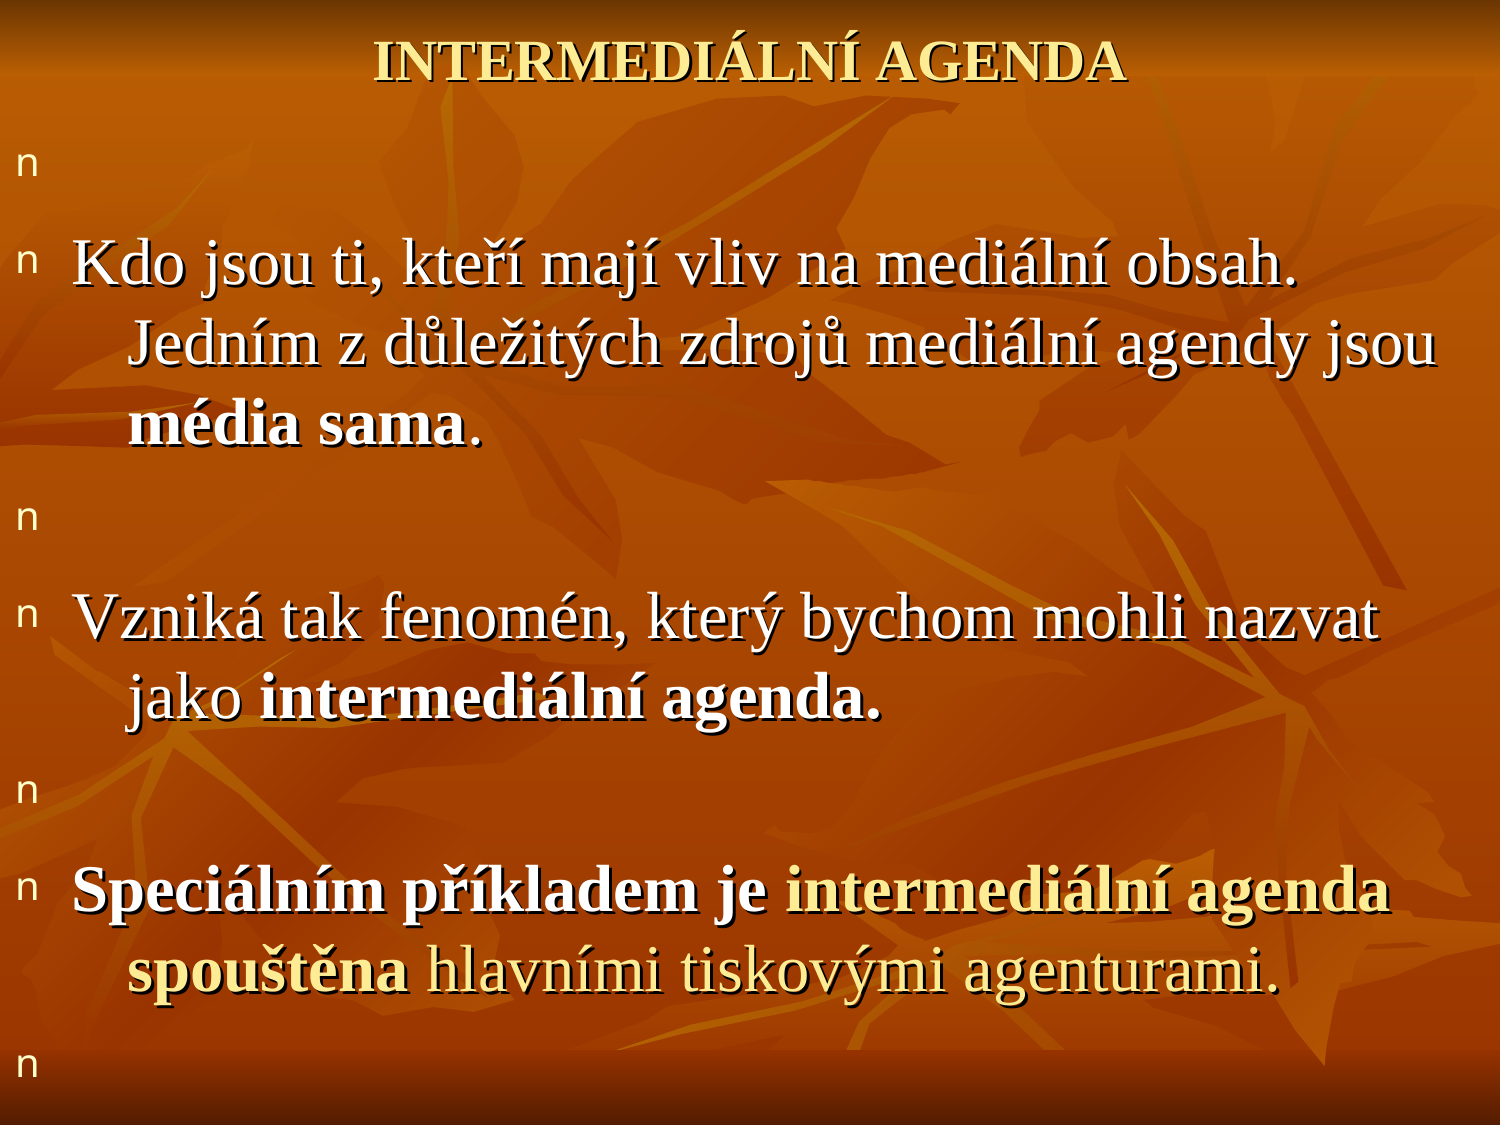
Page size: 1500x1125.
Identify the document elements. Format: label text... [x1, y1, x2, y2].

list Kdo jsou ti, kteří mají vliv na mediální obsah. Jedním z důležitých zdrojů mediální agendy jsou média sama. Vzniká tak fenomén, který bychom mohli nazvat jako intermediální agenda. Speciálním příkladem je intermediální agenda spouštěna hlavními tiskovými agenturami. [0, 113, 1500, 1125]
title INTERMEDIÁLNÍ AGENDA [75, 0, 1426, 113]
